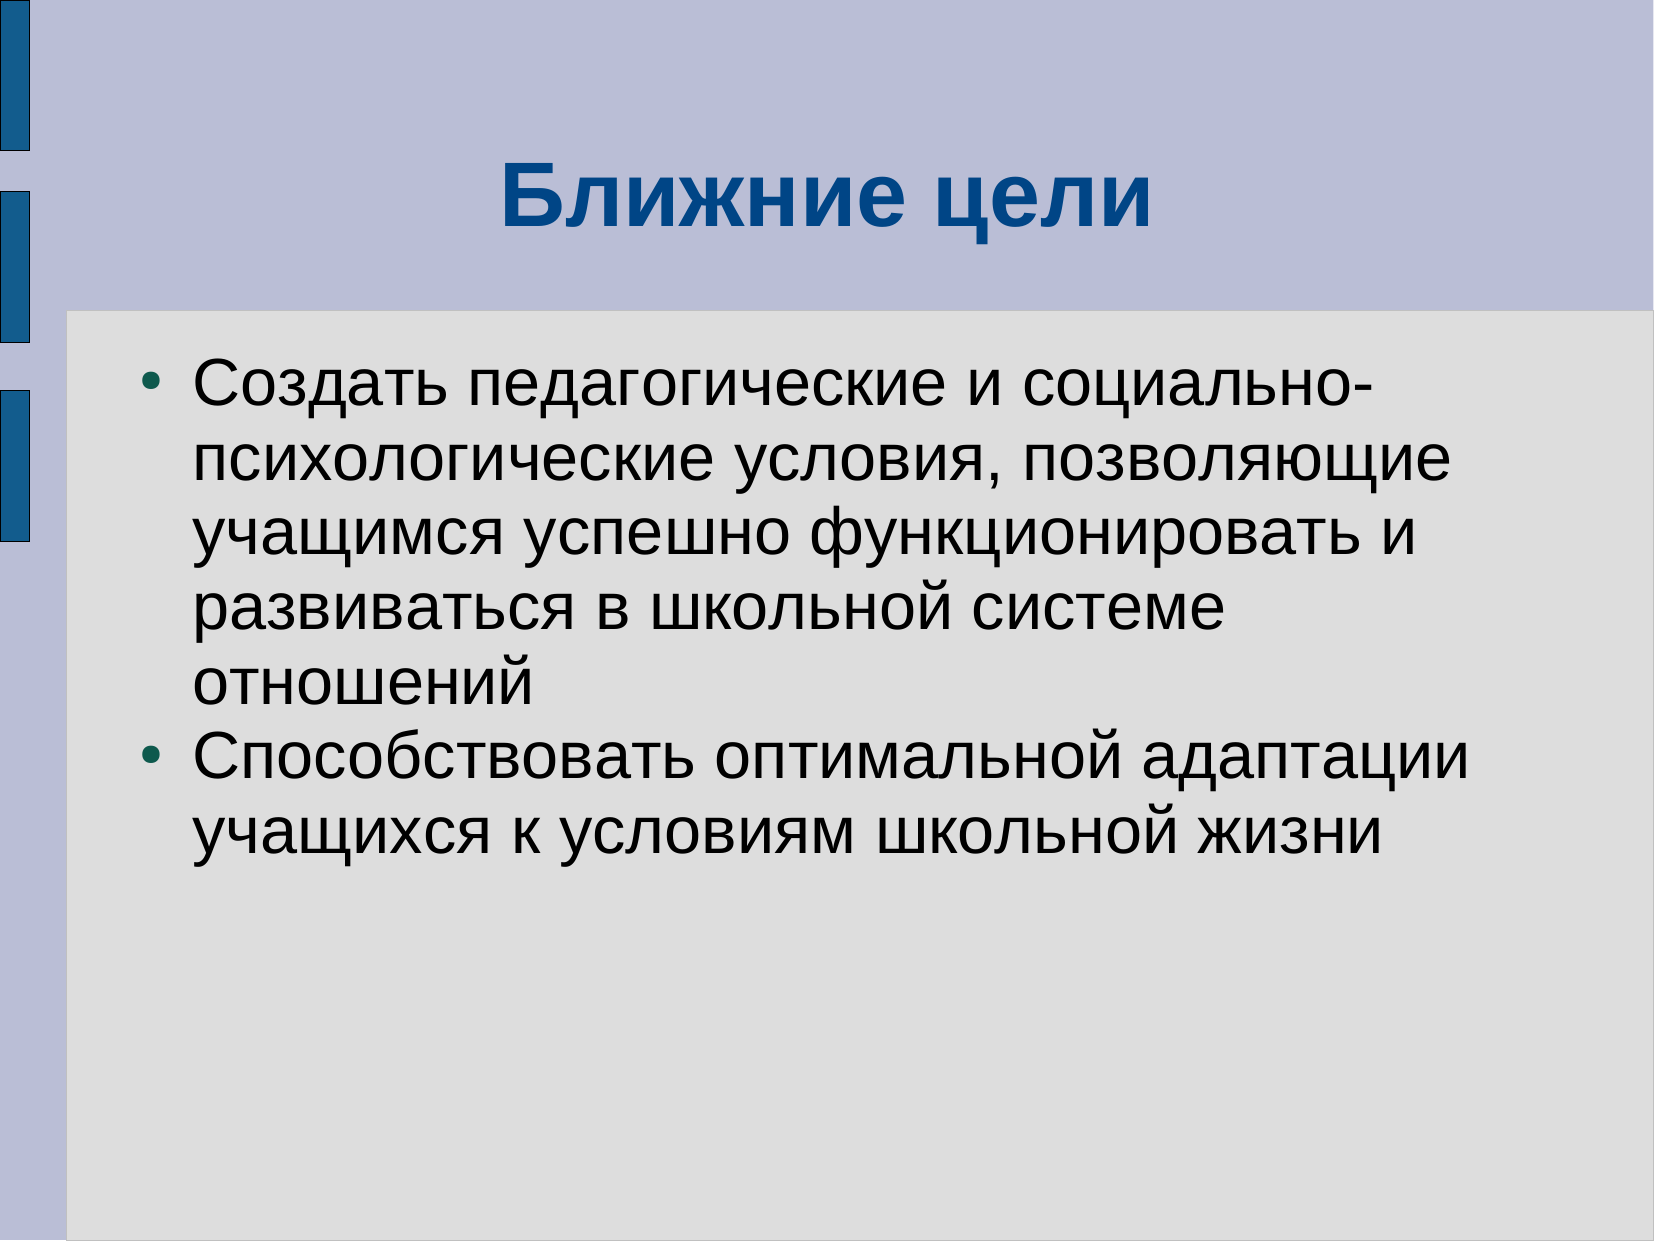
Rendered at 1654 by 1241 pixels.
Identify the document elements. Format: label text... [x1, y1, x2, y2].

title Ближние цели [121, 91, 1534, 299]
list Создать педагогические и социально-психологические условия, позволяющие учащимся успешно функционировать и развиваться в школьной системе отношений Способствовать оптимальной адаптации учащихся к условиям школьной жизни [121, 344, 1534, 1127]
